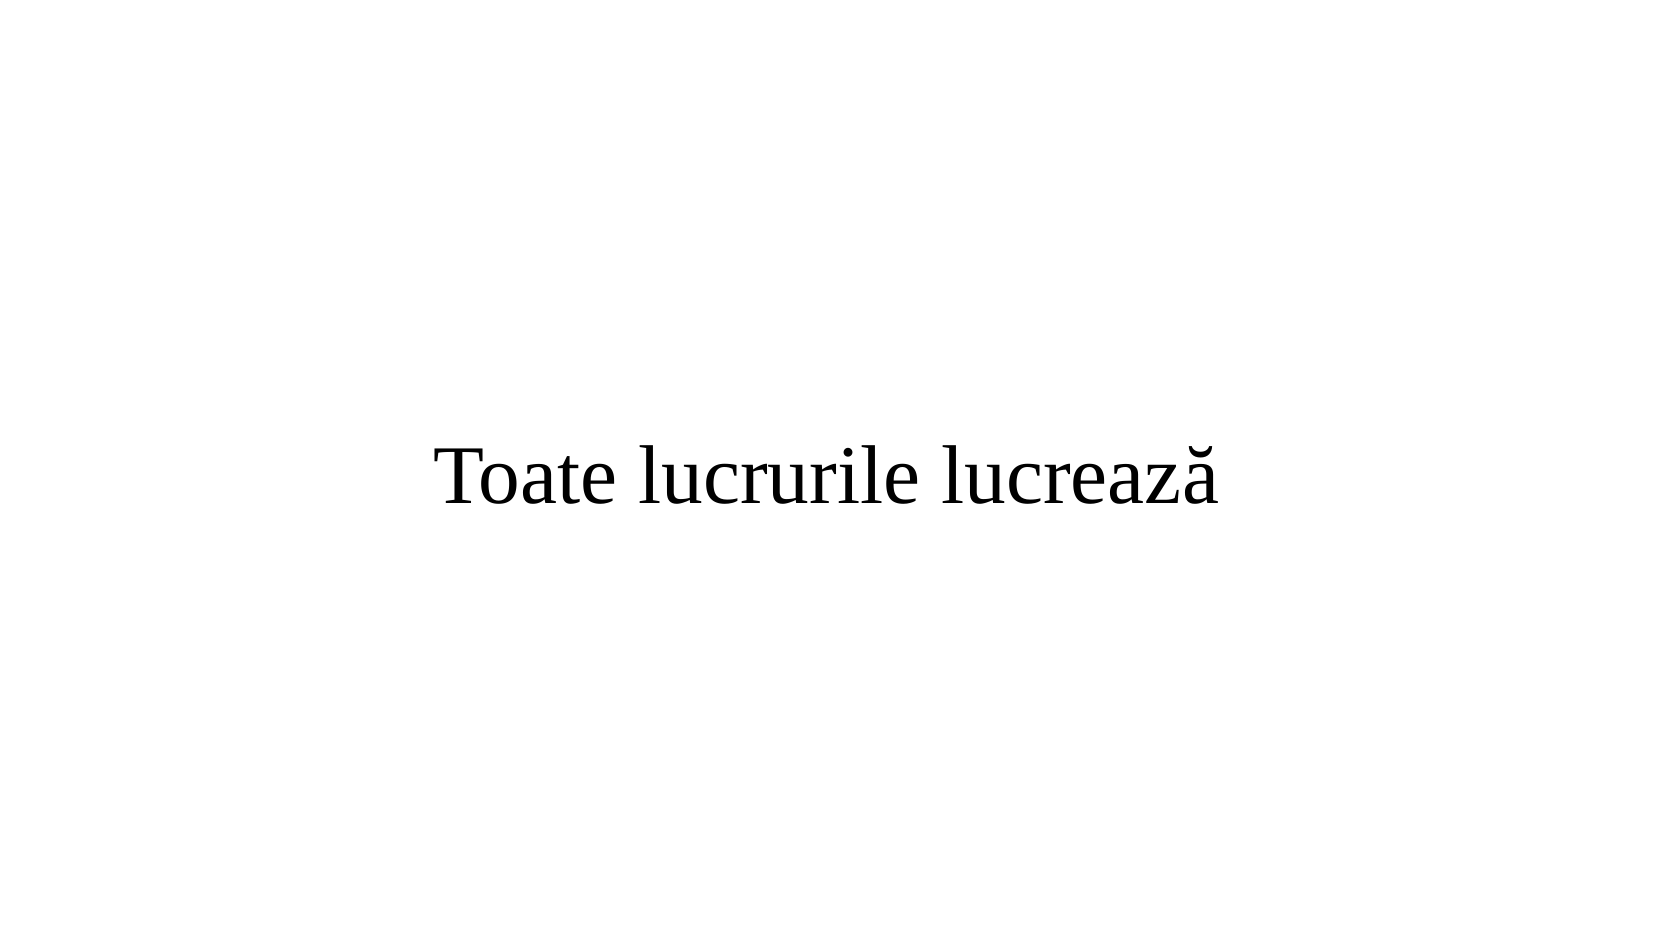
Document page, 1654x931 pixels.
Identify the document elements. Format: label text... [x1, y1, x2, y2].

title Toate lucrurile lucrează [165, 420, 1489, 521]
